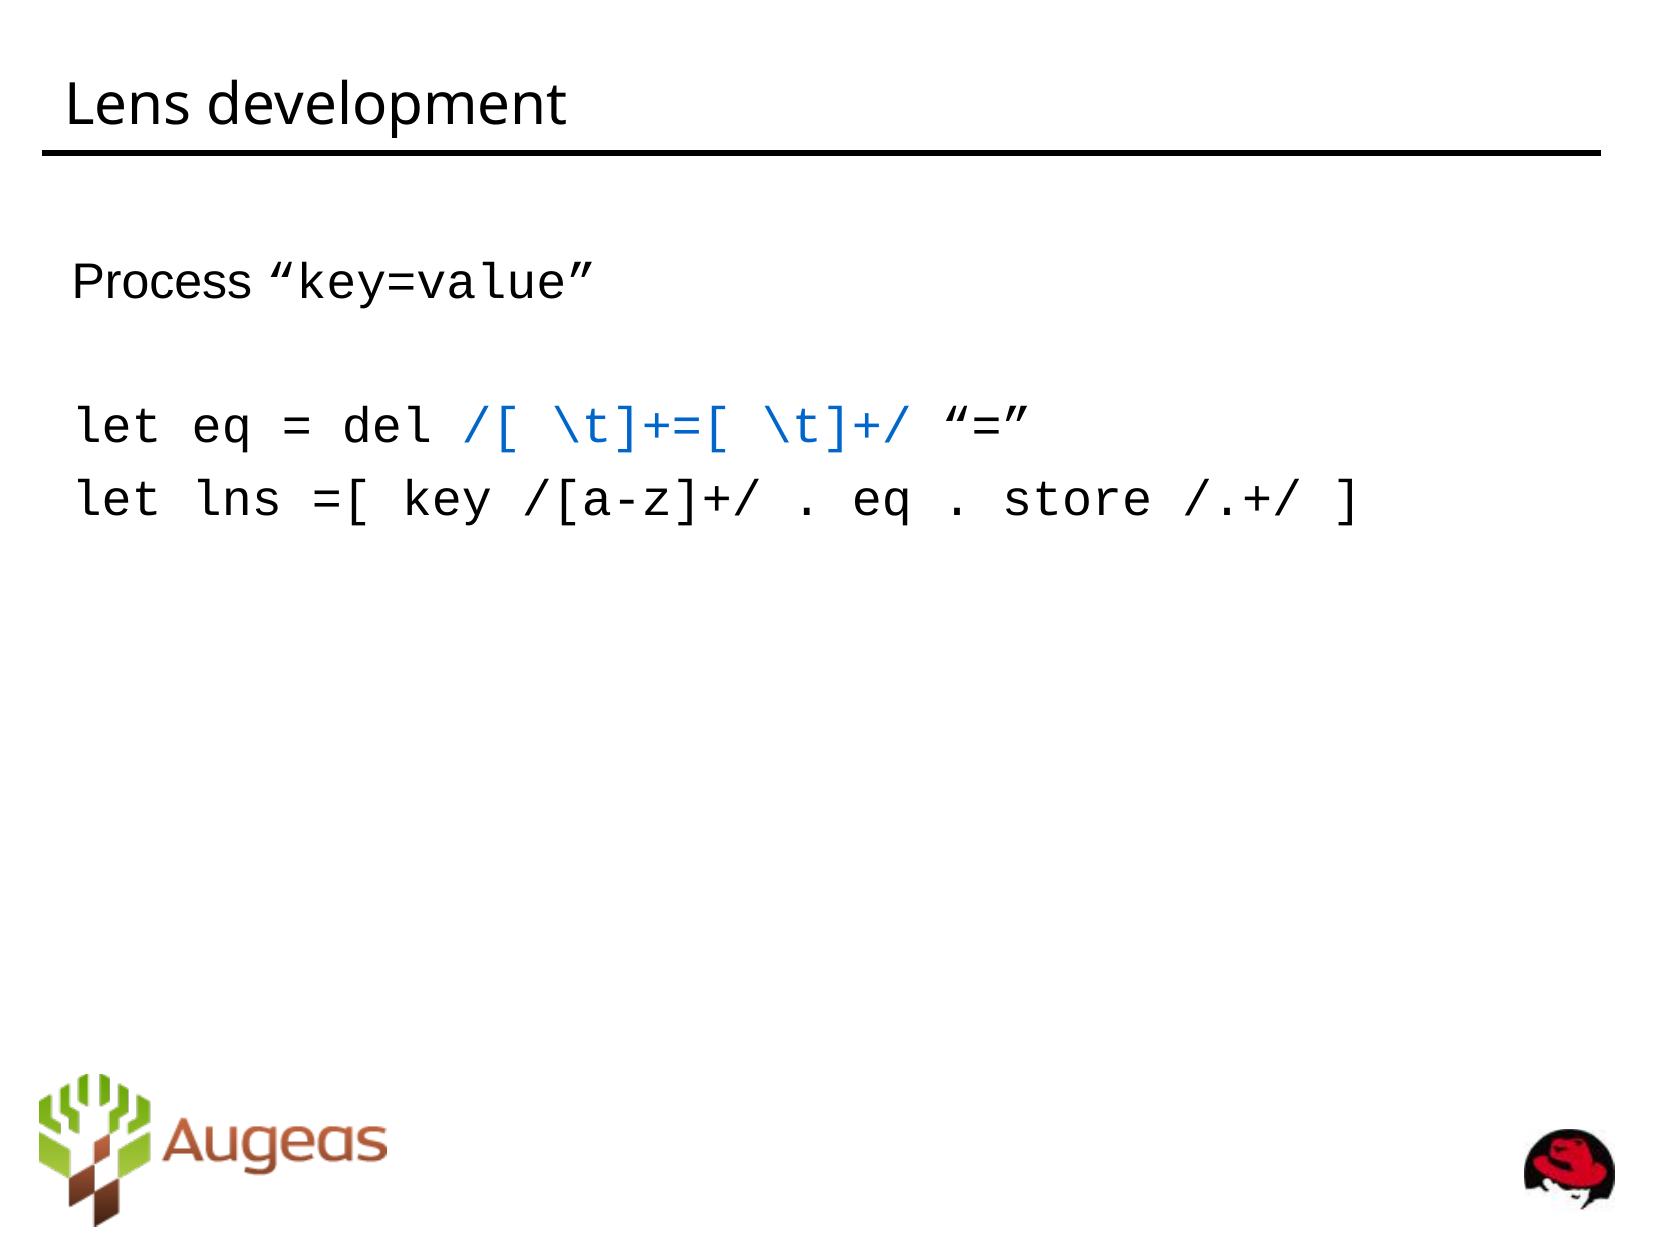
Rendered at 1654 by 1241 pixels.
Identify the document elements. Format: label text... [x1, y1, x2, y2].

list Process “key=value” let eq = del /[ \t]+=[ \t]+/ “=” let lns =[ key /[a-z]+/ . eq . store /.+/ ] [71, 180, 1495, 1089]
picture [1524, 1129, 1615, 1220]
title Lens development [64, 42, 1496, 161]
picture [39, 1074, 387, 1227]
